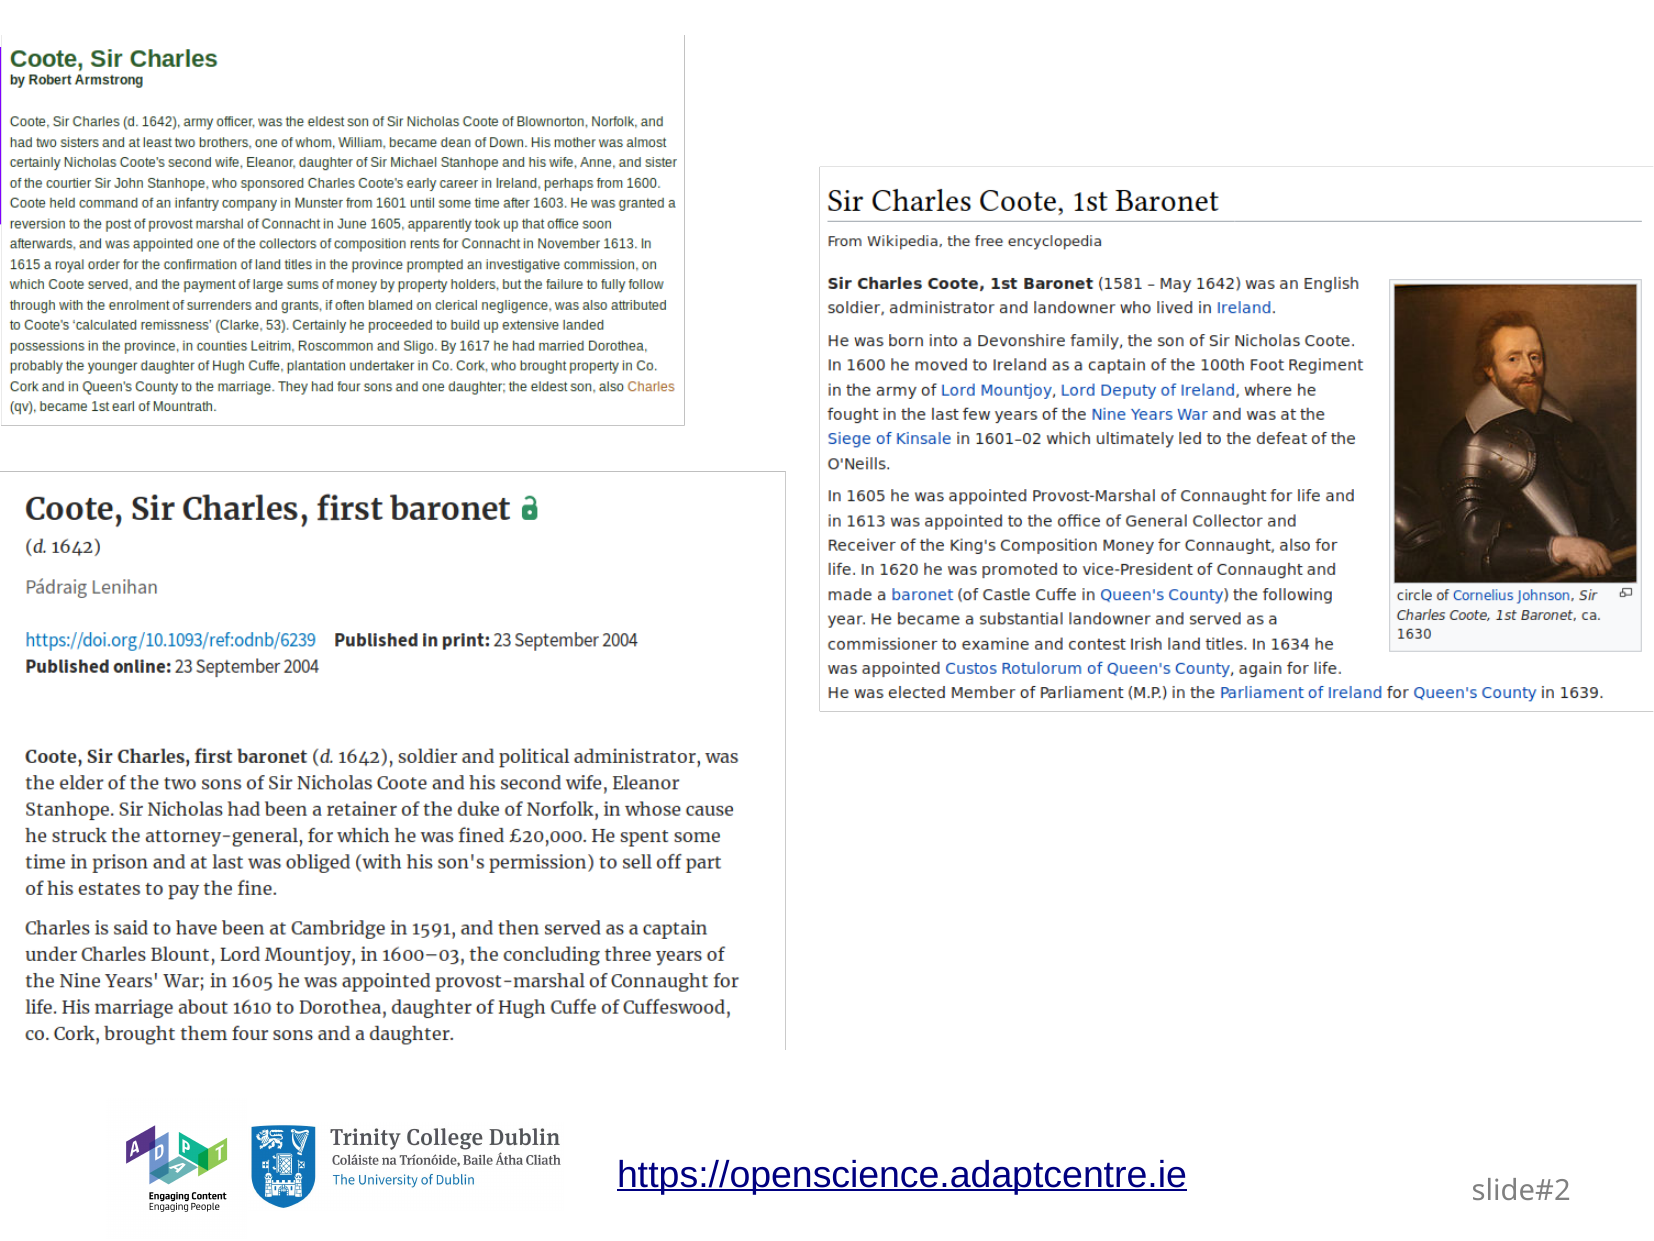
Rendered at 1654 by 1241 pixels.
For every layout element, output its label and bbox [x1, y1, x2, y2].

picture [0, 35, 1654, 1050]
picture [248, 1122, 564, 1211]
picture [106, 1098, 247, 1239]
